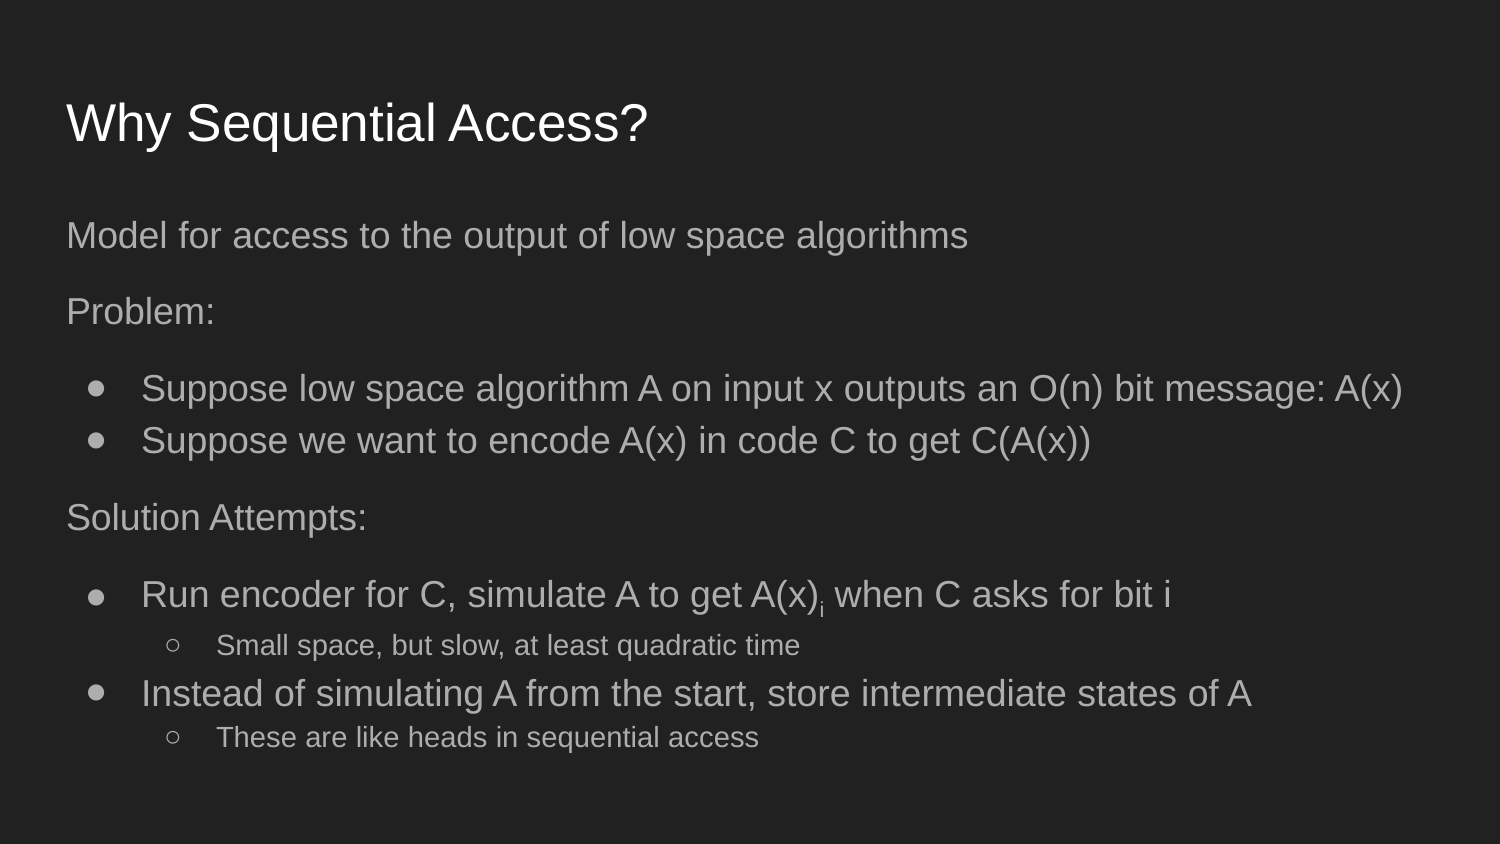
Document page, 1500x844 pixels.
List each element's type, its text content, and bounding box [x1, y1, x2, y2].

list Model for access to the output of low space algorithms Problem: Suppose low space algorithm A on input x outputs an O(n) bit message: A(x) Suppose we want to encode A(x) in code C to get C(A(x)) Solution Attempts: Run encoder for C, simulate A to get A(x)i when C asks for bit i Small space, but slow, at least quadratic time Instead of simulating A from the start, store intermediate states of A These are like heads in sequential access [51, 189, 1449, 827]
title Why Sequential Access? [51, 72, 1449, 167]
